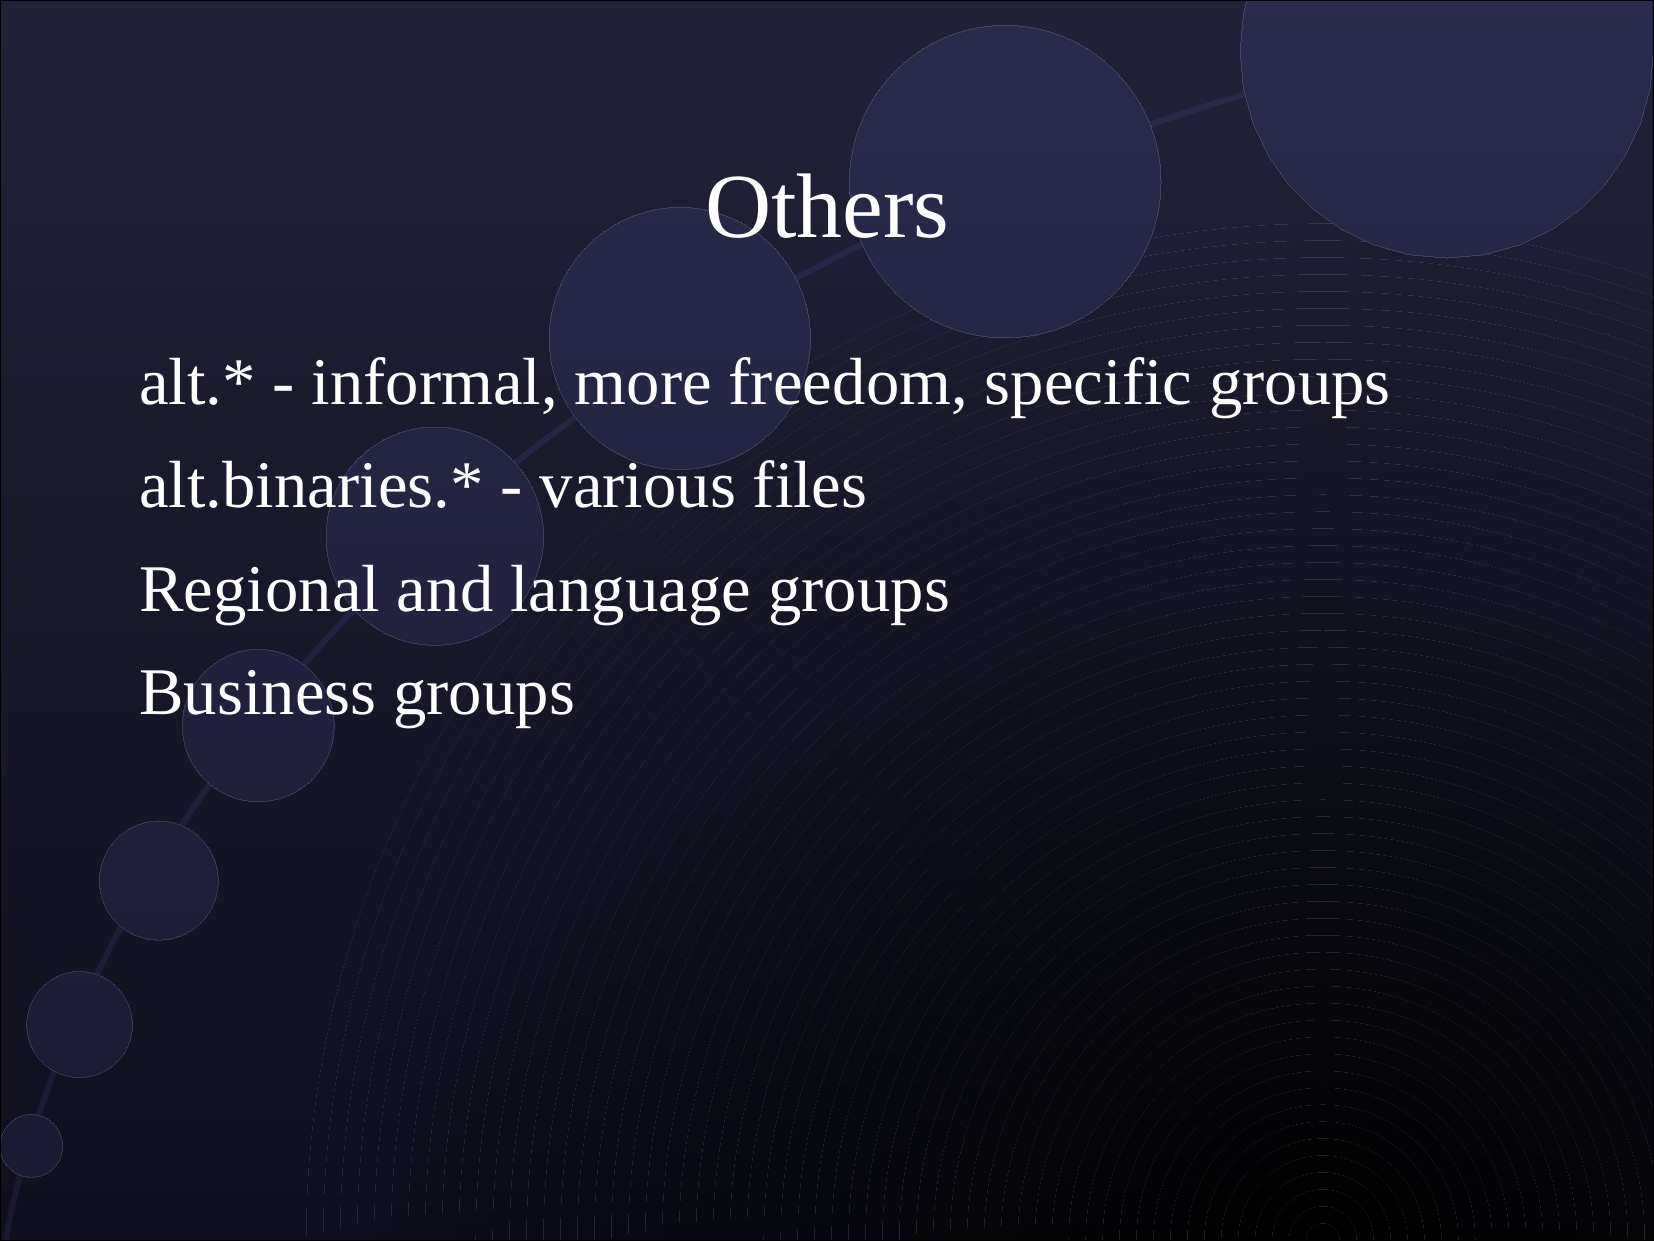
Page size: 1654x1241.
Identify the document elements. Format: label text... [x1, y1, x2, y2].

list alt.* - informal, more freedom, specific groups alt.binaries.* - various files Regional and language groups Business groups [121, 344, 1534, 1127]
title Others [121, 102, 1534, 311]
